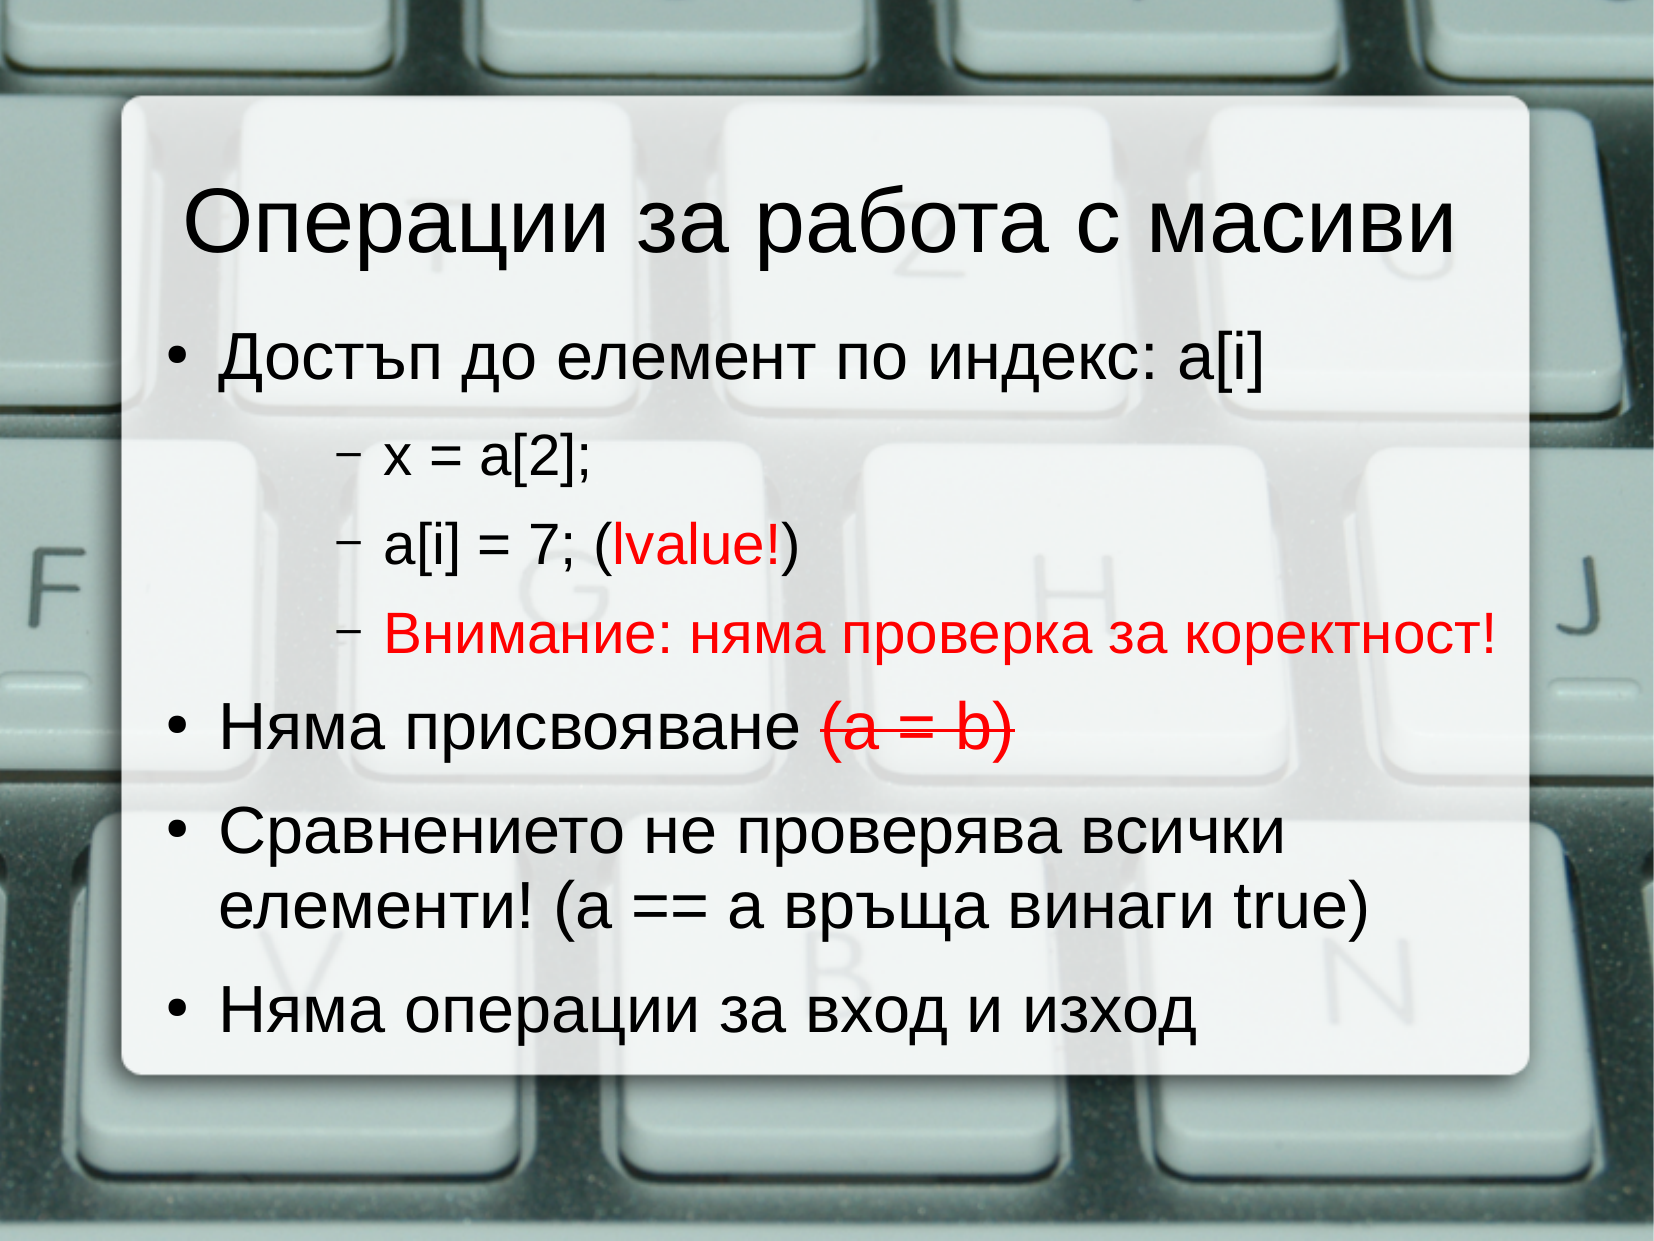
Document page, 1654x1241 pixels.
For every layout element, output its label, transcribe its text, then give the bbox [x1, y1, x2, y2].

list Достъп до елемент по индекс: a[i] x = a[2]; a[i] = 7; (lvalue!) Внимание: няма проверка за коректност! Няма присвояване (a = b) Сравнението не проверява всички елементи! (a == a връща винаги true) Няма операции за вход и изход [147, 318, 1506, 1048]
title Операции за работа с масиви [135, 117, 1506, 325]
picture [0, 0, 1654, 1241]
